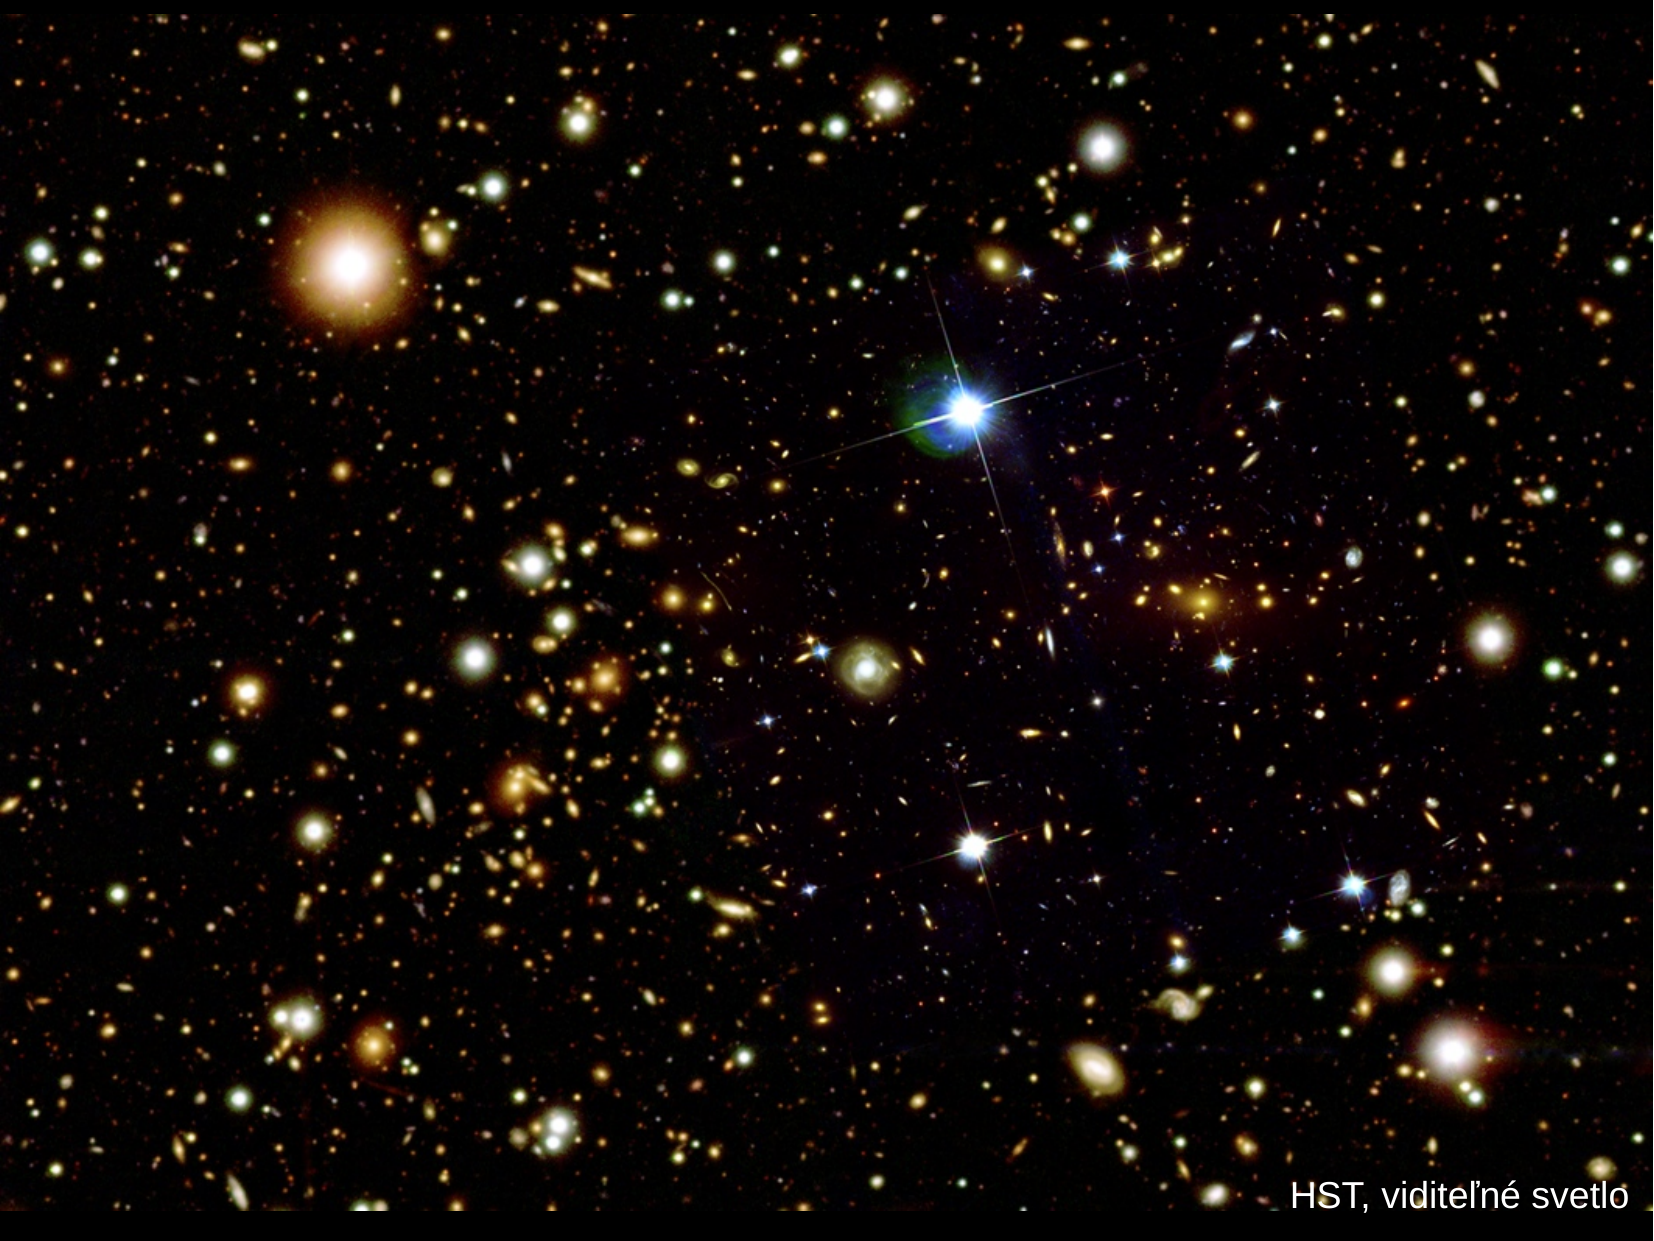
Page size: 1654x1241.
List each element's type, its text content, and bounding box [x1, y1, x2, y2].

text_box HST, viditeľné svetlo [1275, 1167, 1653, 1241]
picture [0, 14, 1653, 1211]
